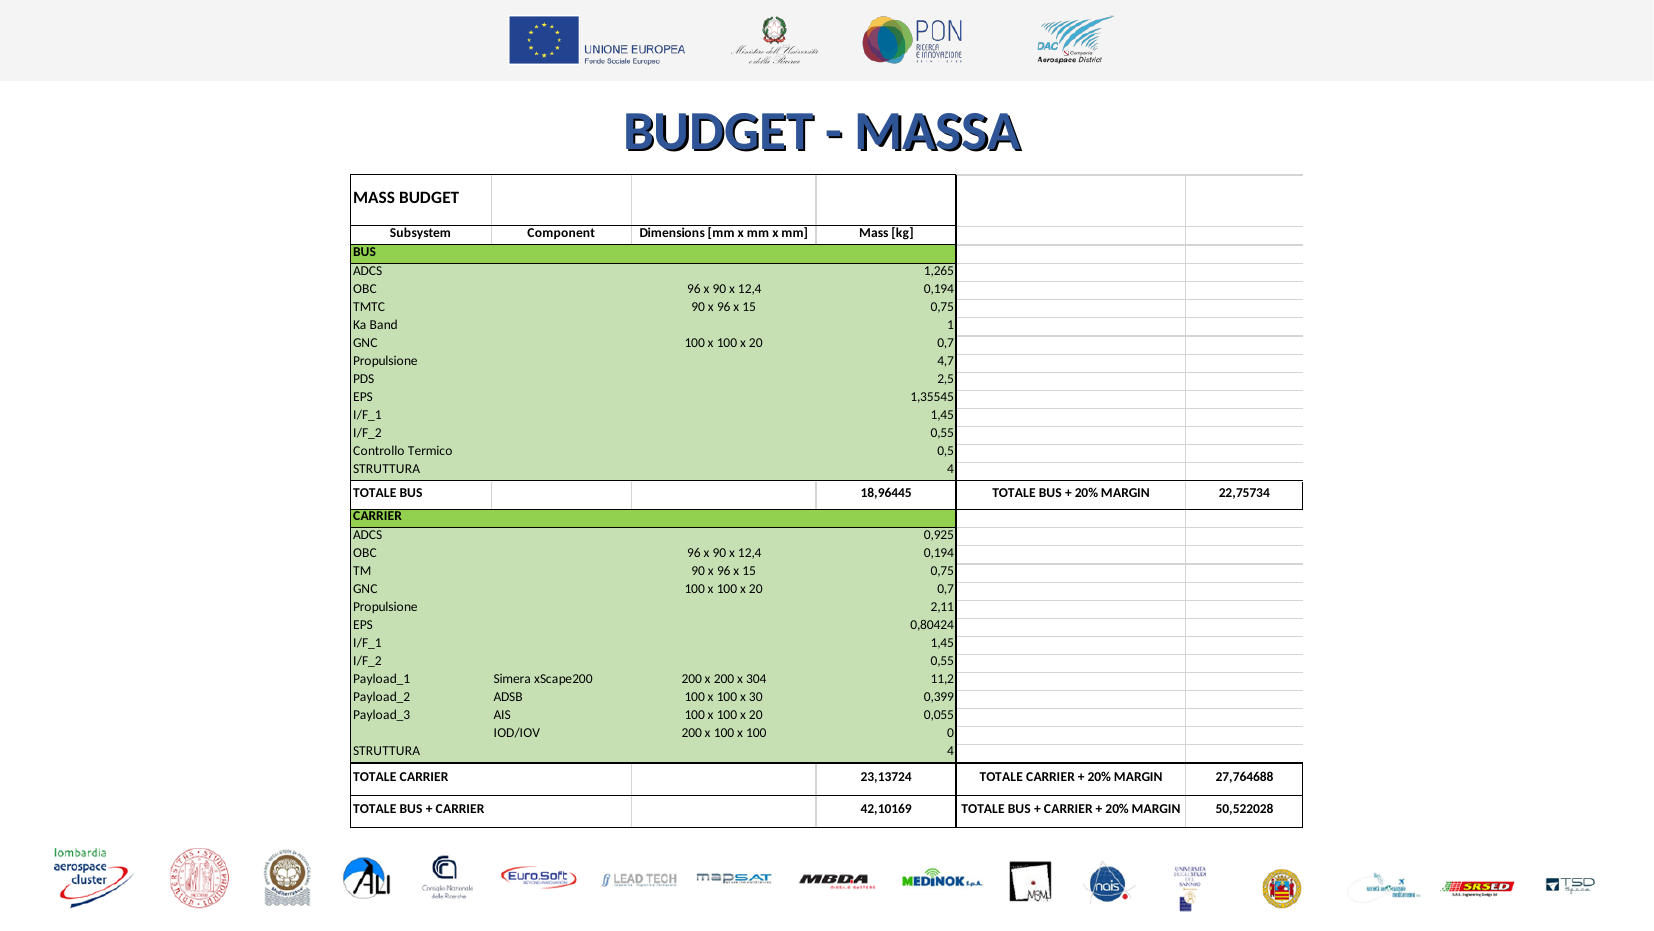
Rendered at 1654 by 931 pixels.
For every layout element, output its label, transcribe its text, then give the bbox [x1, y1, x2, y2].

picture [54, 848, 1595, 931]
text_box BUDGET - MASSA [608, 86, 1042, 169]
picture [350, 174, 1304, 829]
picture [0, 0, 1654, 81]
